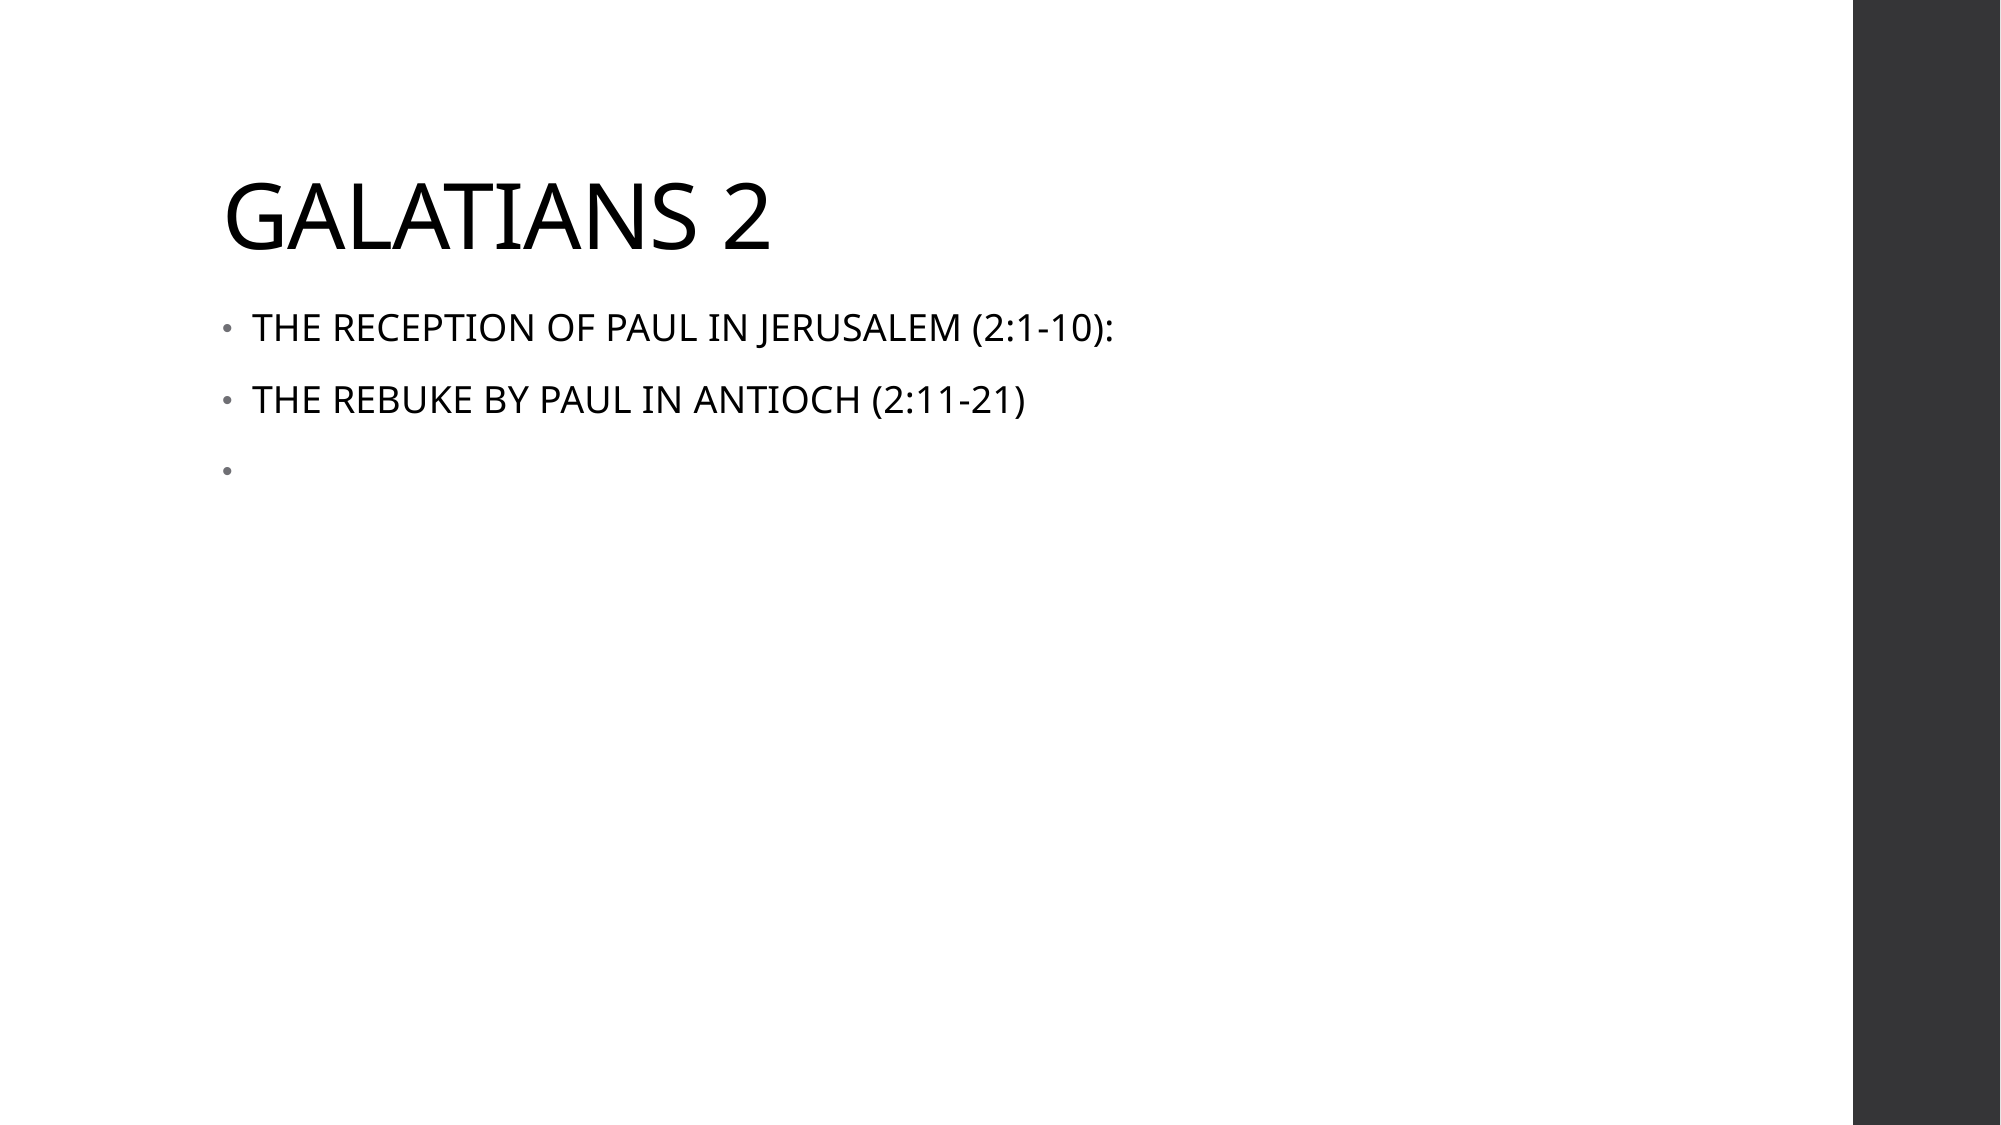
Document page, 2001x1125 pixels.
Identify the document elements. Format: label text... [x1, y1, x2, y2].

list THE RECEPTION OF PAUL IN JERUSALEM (2:1-10): THE REBUKE BY PAUL IN ANTIOCH (2:11-21) [206, 299, 1617, 1014]
title GALATIANS 2 [206, 60, 1797, 278]
